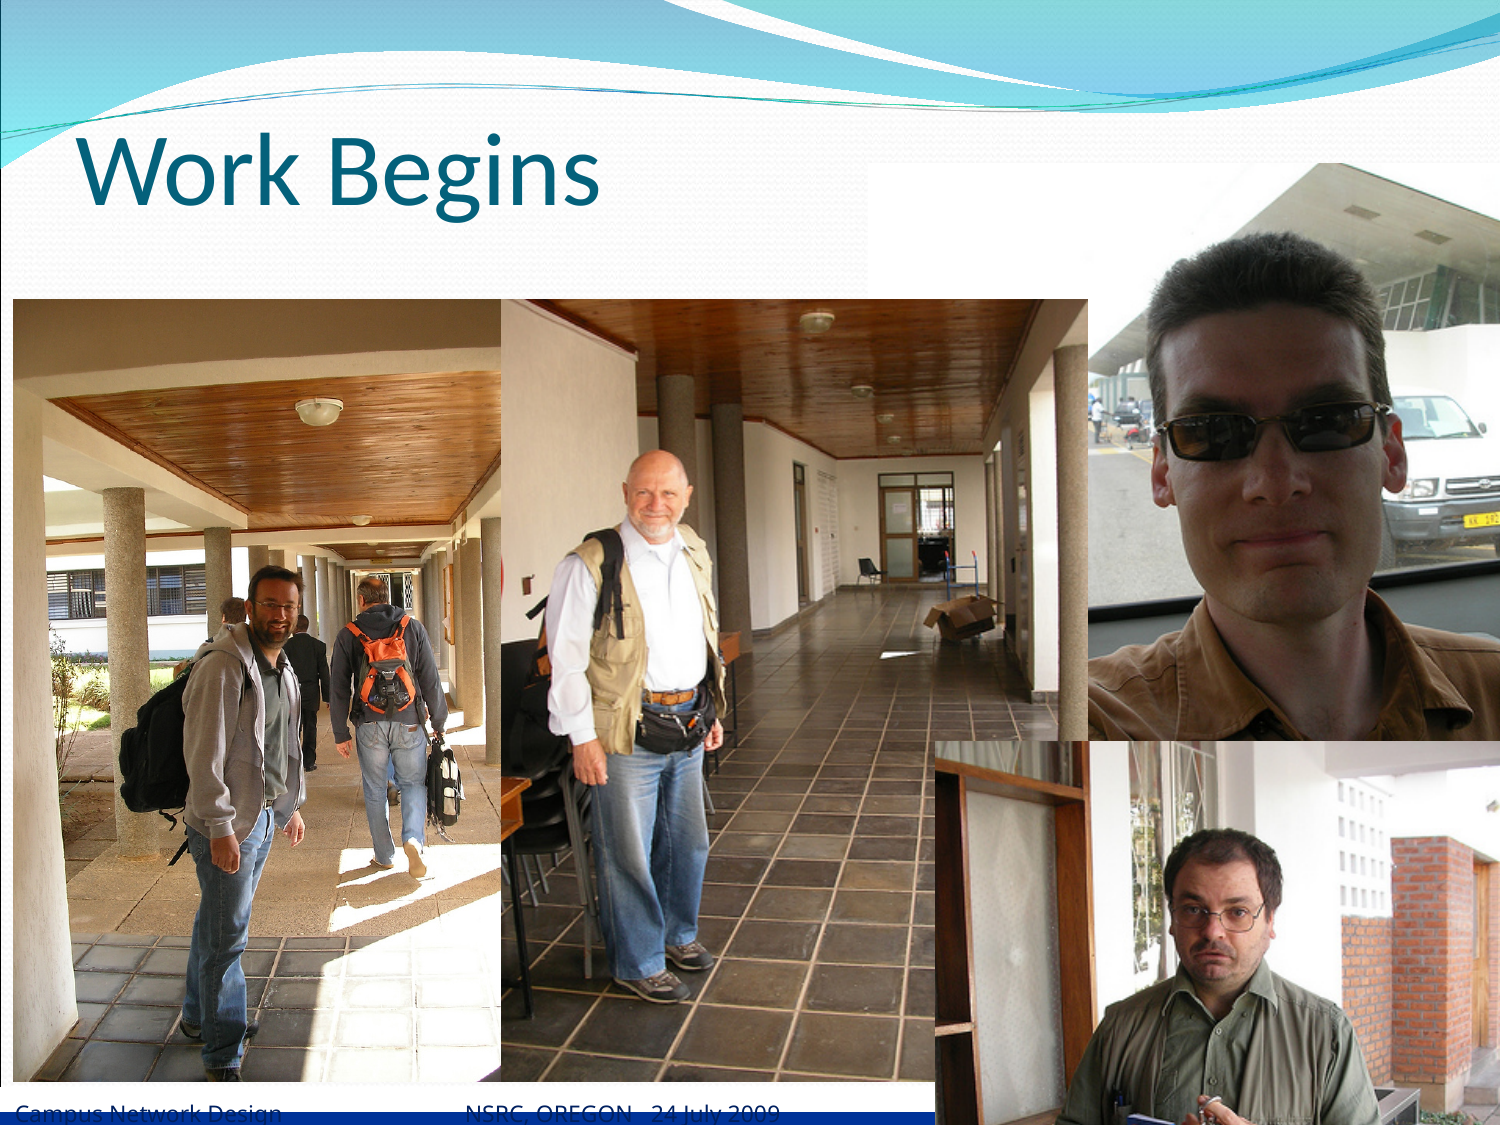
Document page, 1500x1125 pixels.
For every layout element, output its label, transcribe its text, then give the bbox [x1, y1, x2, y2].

picture [0, 0, 1500, 1125]
picture [67, 1111, 74, 1121]
picture [257, 1111, 264, 1121]
title Work Begins [75, 42, 1424, 299]
